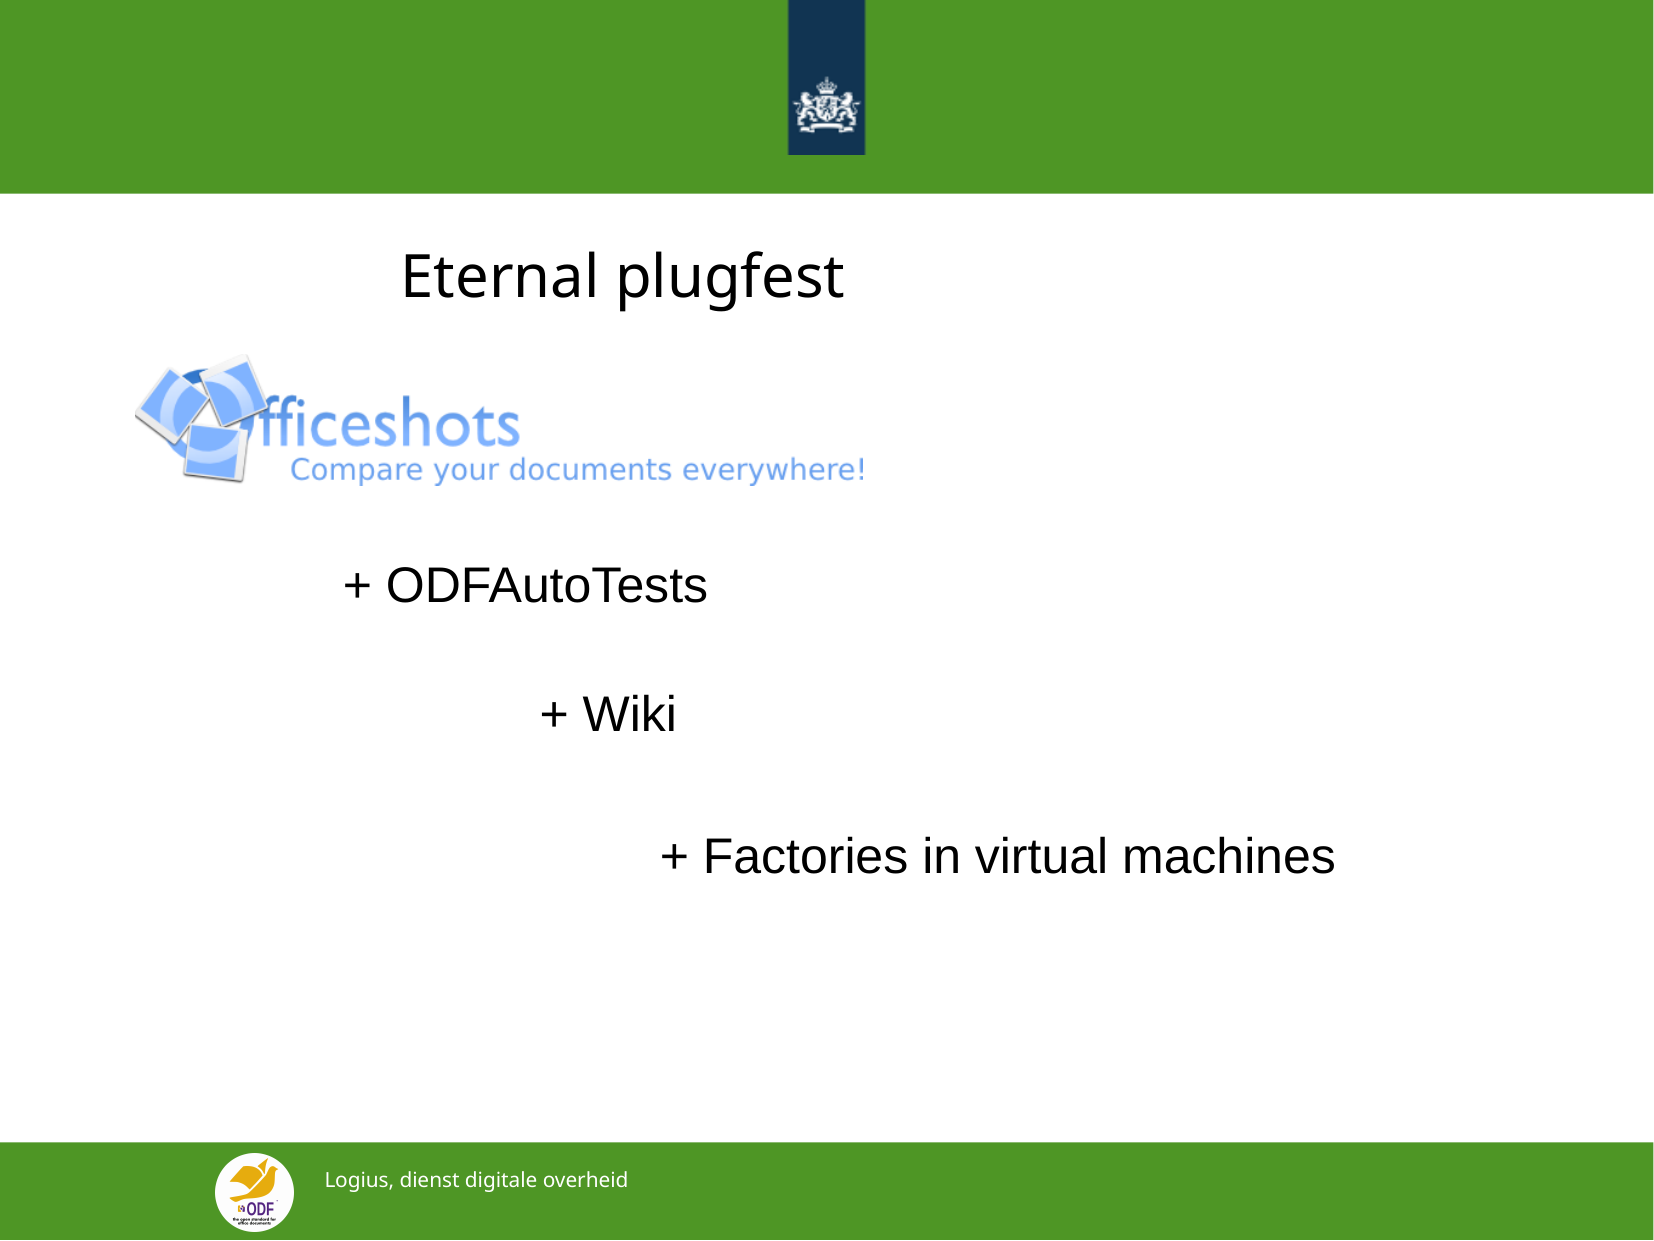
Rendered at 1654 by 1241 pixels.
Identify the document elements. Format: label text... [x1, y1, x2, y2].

picture [215, 1153, 294, 1232]
text_box + ODFAutoTests [307, 531, 745, 638]
text_box + Factories in virtual machines [779, 803, 1217, 910]
text_box + Wiki [389, 661, 827, 768]
title Eternal plugfest [400, 222, 1152, 327]
picture [135, 354, 863, 486]
picture [0, 0, 1654, 155]
